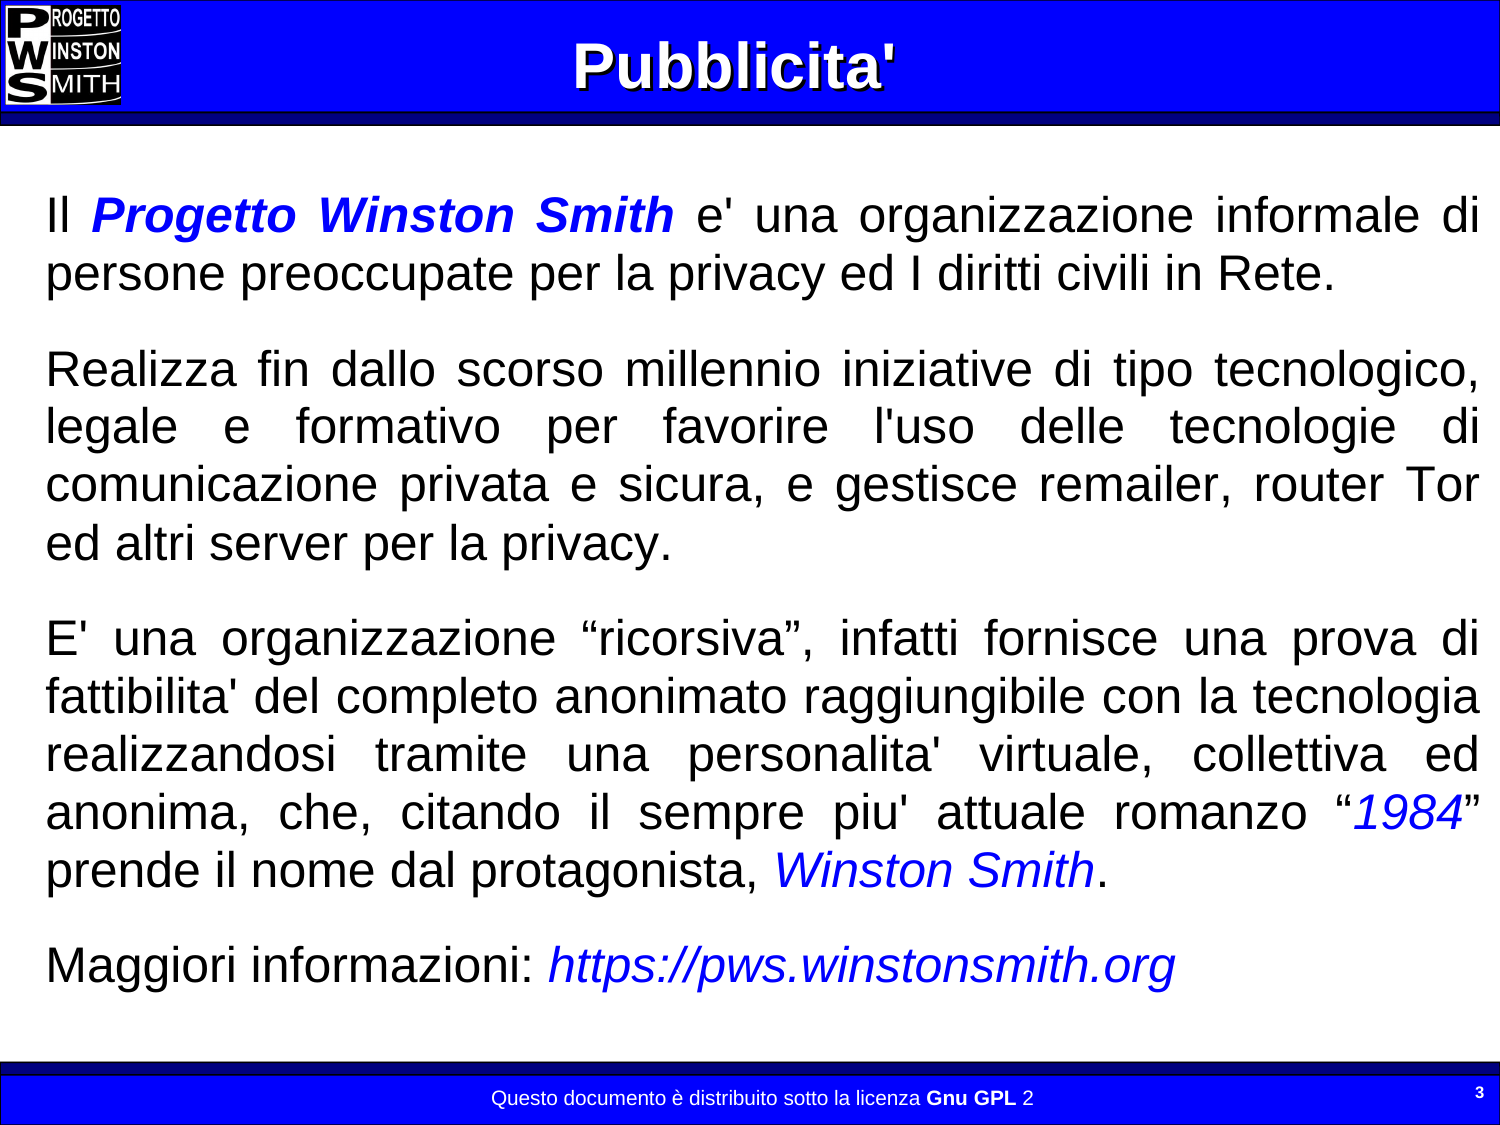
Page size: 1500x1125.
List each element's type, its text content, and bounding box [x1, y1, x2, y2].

text_box Pubblicita' [177, 18, 1293, 110]
picture [5, 5, 121, 105]
text_box Il Progetto Winston Smith e' una organizzazione informale di persone preoccupate per la privacy ed I diritti civili in Rete. Realizza fin dallo scorso millennio iniziative di tipo tecnologico, legale e formativo per favorire l'uso delle tecnologie di comunicazione privata e sicura, e gestisce remailer, router Tor ed altri server per la privacy. E' una organizzazione “ricorsiva”, infatti fornisce una prova di fattibilita' del completo anonimato raggiungibile con la tecnologia realizzandosi tramite una personalita' virtuale, collettiva ed anonima, che, citando il sempre piu' attuale romanzo “1984” prende il nome dal protagonista, Winston Smith. Maggiori informazioni: https://pws.winstonsmith.org [29, 177, 1497, 1002]
